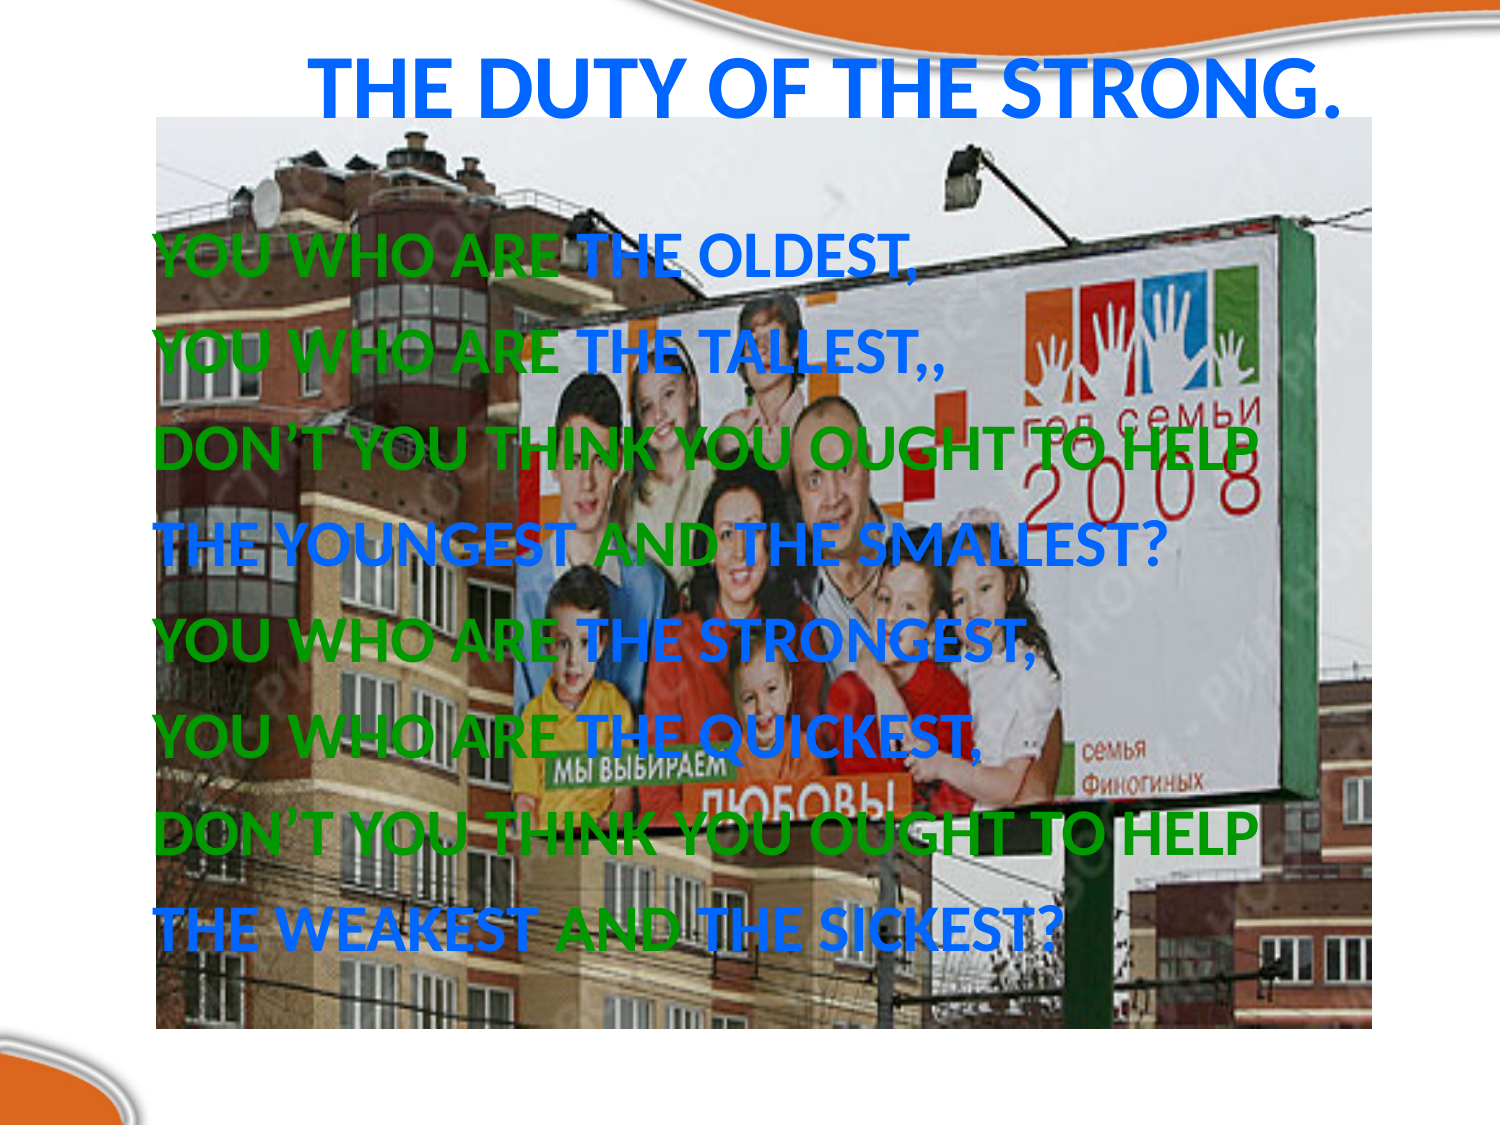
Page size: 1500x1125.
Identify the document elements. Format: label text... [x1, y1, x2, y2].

picture [0, 0, 1500, 1125]
list YOU WHO ARE THE OLDEST, YOU WHO ARE THE TALLEST,, DON’T YOU THINK YOU OUGHT TO HELP THE YOUNGEST AND THE SMALLEST? YOU WHO ARE THE STRONGEST, YOU WHO ARE THE QUICKEST, DON’T YOU THINK YOU OUGHT TO HELP THE WEAKEST AND THE SICKEST? [137, 220, 1400, 1059]
title THE DUTY OF THE STRONG. [125, 42, 1425, 197]
